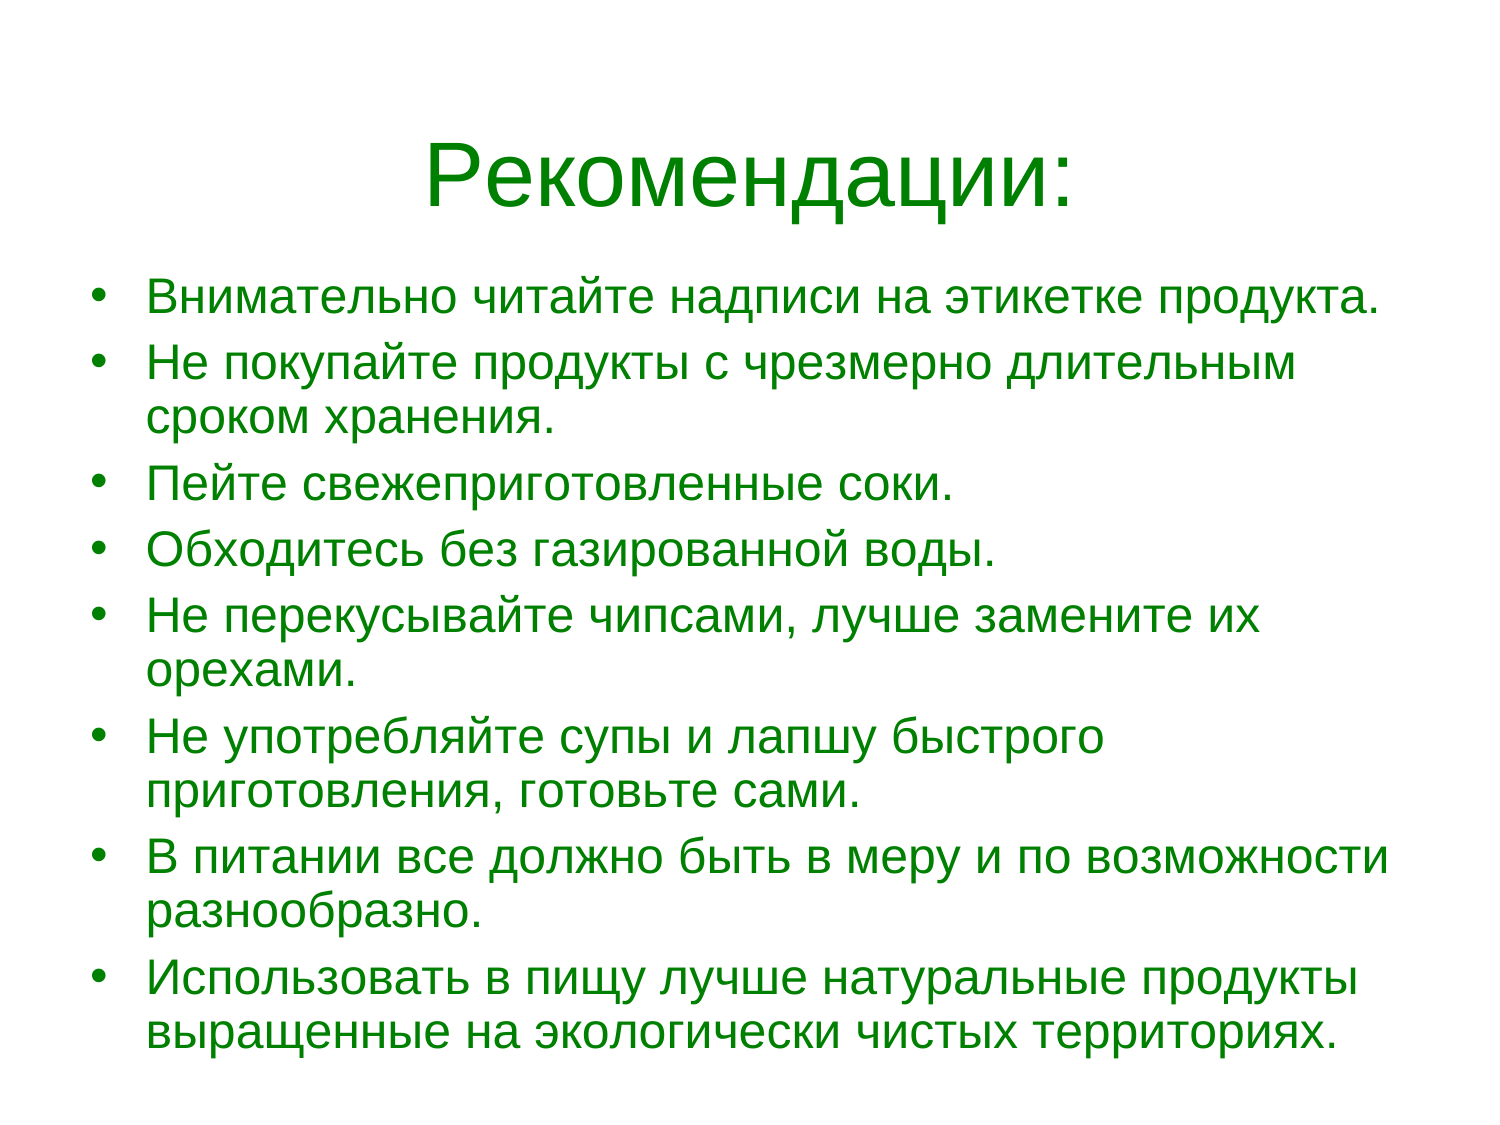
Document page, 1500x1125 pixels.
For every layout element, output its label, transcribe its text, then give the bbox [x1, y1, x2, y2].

text_box Внимательно читайте надписи на этикетке продукта. Не покупайте продукты с чрезмерно длительным сроком хранения. Пейте свежеприготовленные соки. Обходитесь без газированной воды. Не перекусывайте чипсами, лучше замените их орехами. Не употребляйте супы и лапшу быстрого приготовления, готовьте сами. В питании все должно быть в меру и по возможности разнообразно. Использовать в пищу лучше натуральные продукты выращенные на экологически чистых территориях. [75, 262, 1426, 1015]
text_box Рекомендации: [75, 45, 1426, 233]
